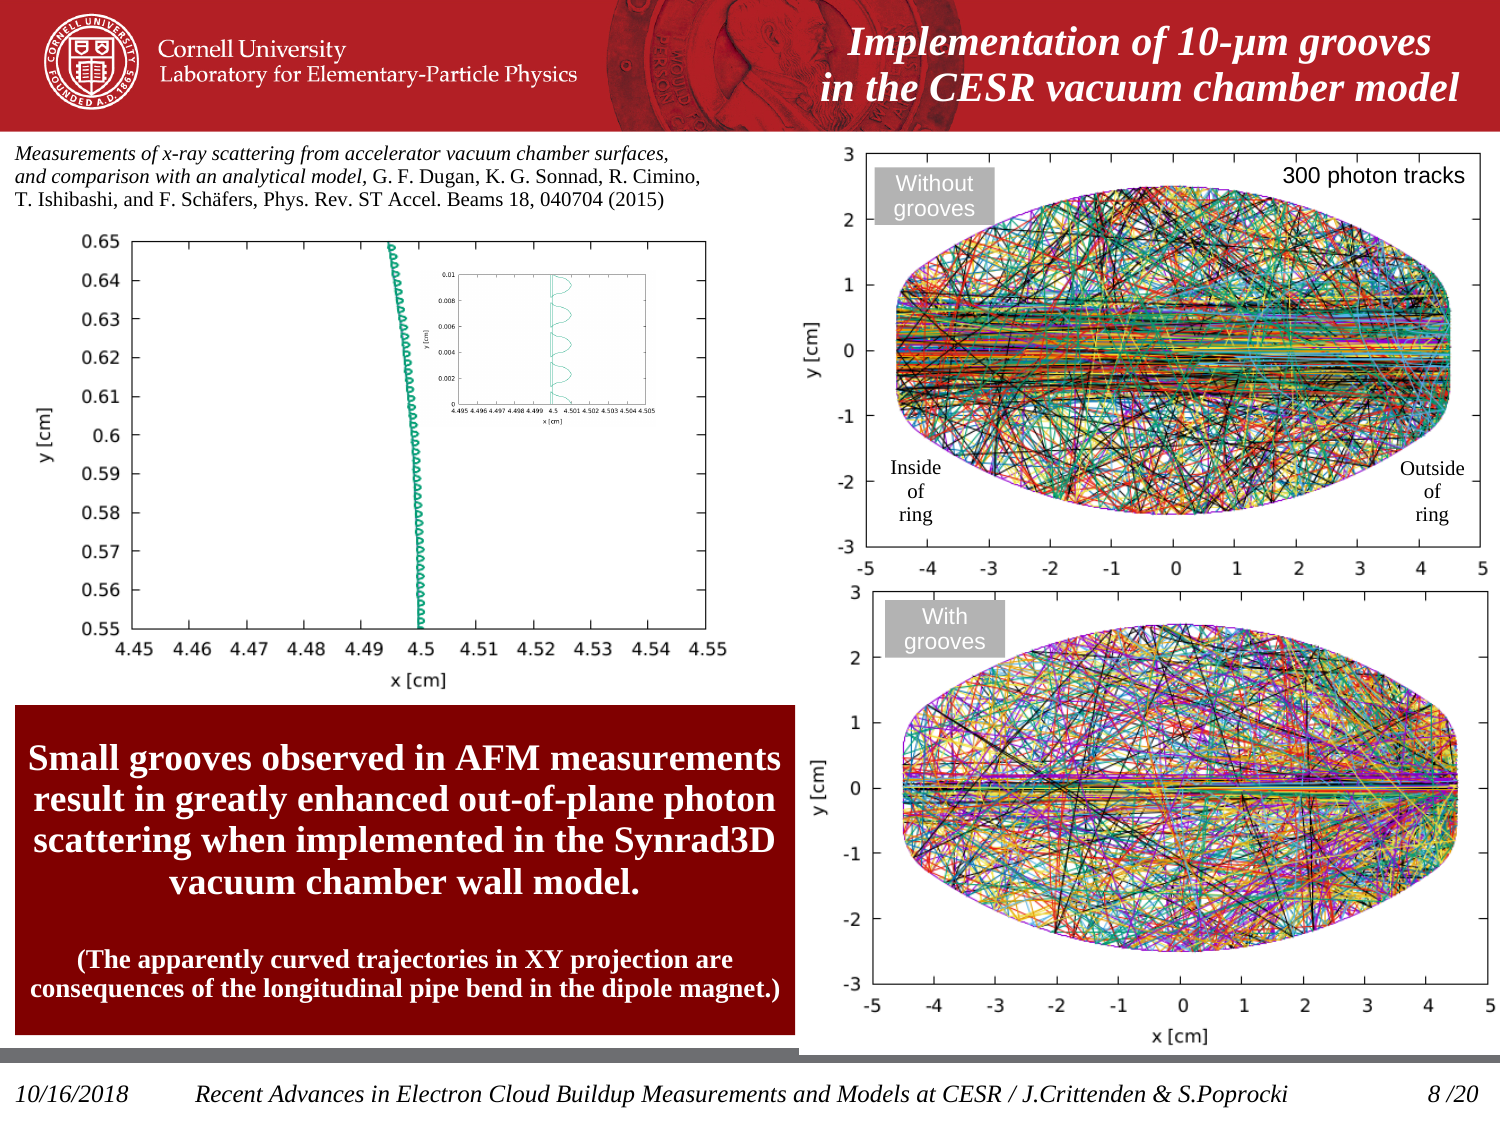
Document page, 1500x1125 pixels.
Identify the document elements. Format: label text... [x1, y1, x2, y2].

title Implementation of 10-μm grooves in the CESR vacuum chamber model [780, 0, 1500, 136]
picture [797, 145, 1500, 1055]
text_box Inside of ring [871, 449, 962, 535]
text_box Measurements of x-ray scattering from accelerator vacuum chamber surfaces, and comparison with an analytical model, G. F. Dugan, K. G. Sonnad, R. Cimino, T. Ishibashi, and F. Schäfers, Phys. Rev. ST Accel. Beams 18, 040704 (2015) [0, 135, 721, 221]
text_box With grooves [885, 600, 1006, 658]
text_box Outside of ring [1380, 450, 1486, 540]
text_box Without grooves [874, 167, 995, 225]
picture [21, 231, 742, 700]
picture [0, 0, 780, 132]
text_box 300 photon tracks [1268, 147, 1479, 205]
text_box Small grooves observed in AFM measurements result in greatly enhanced out-of-plane photon scattering when implemented in the Synrad3D vacuum chamber wall model. (The apparently curved trajectories in XY projection are consequences of the longitudinal pipe bend in the dipole magnet.) [15, 705, 796, 1036]
